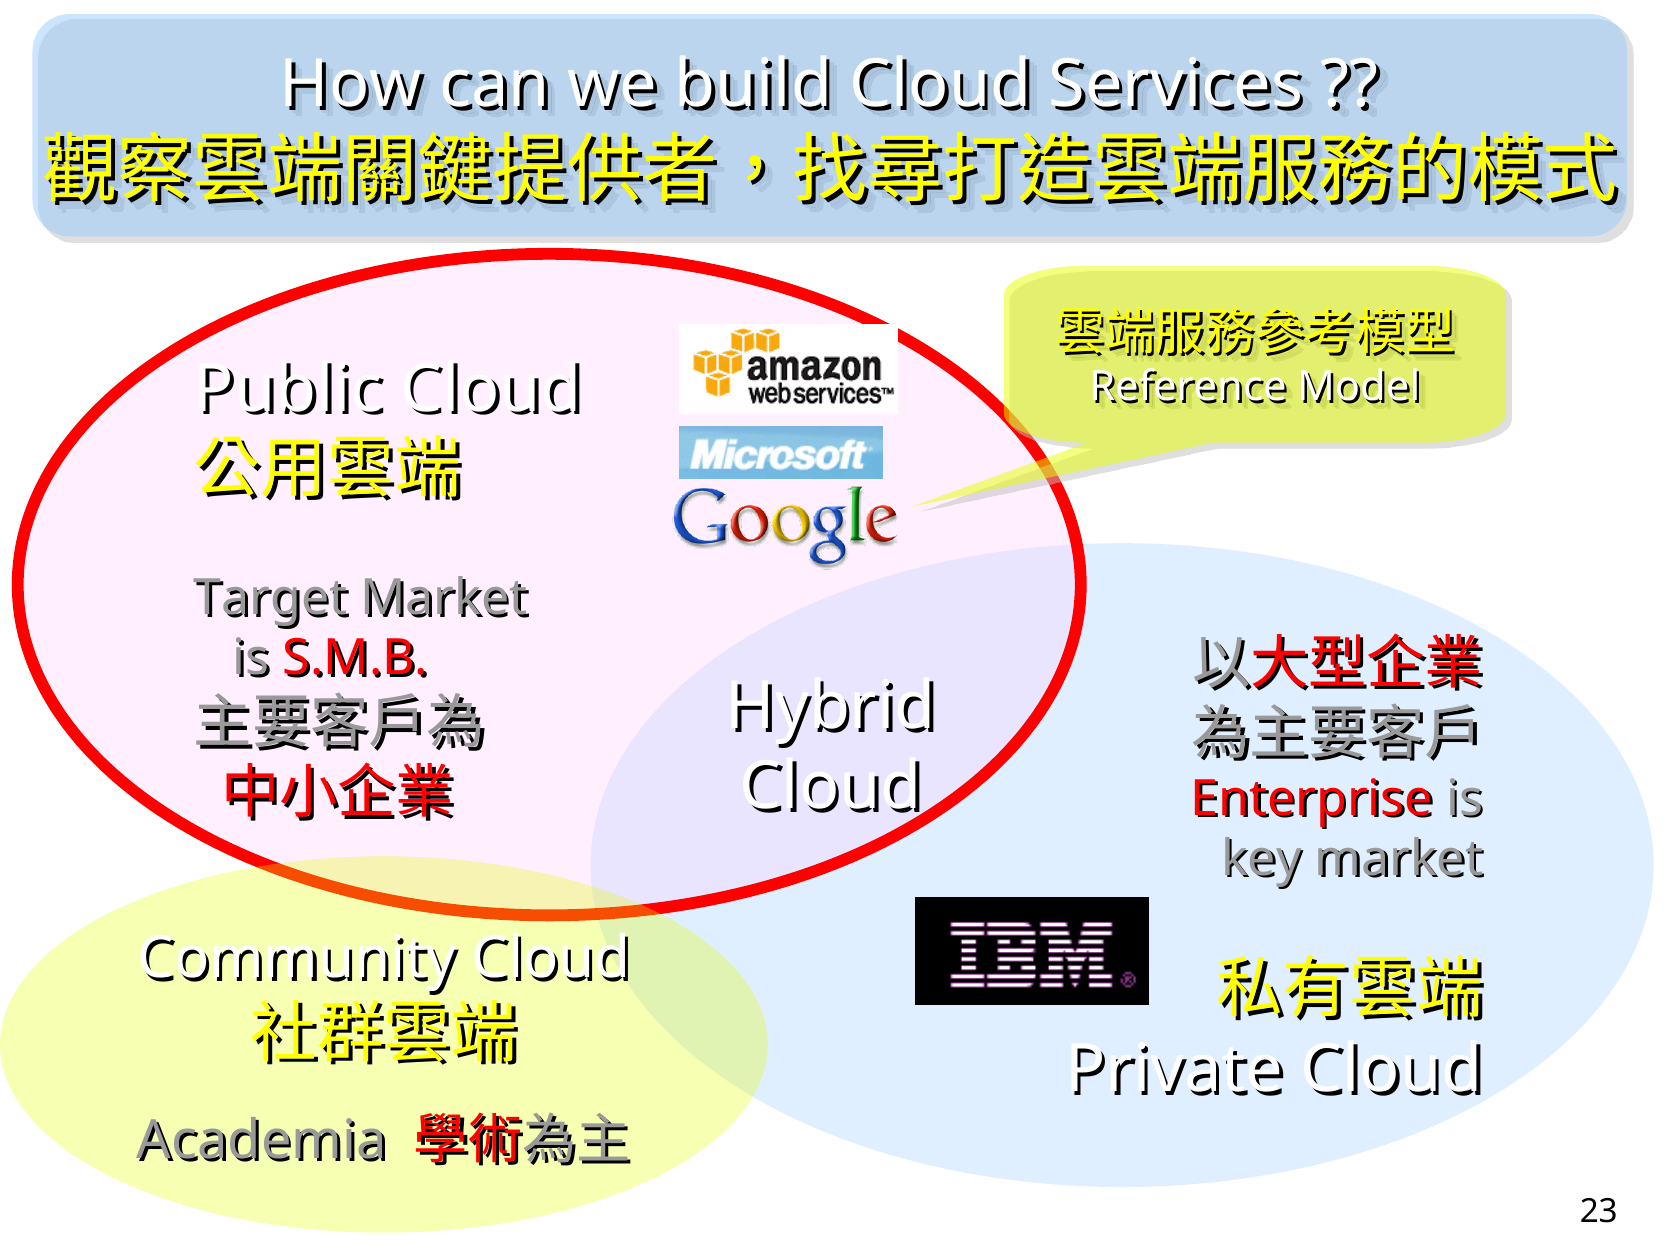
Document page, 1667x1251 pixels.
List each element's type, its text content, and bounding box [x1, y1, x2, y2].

text_box Community Cloud 社群雲端 Academia 學術為主 [0, 856, 768, 1233]
picture [915, 897, 1149, 1005]
text_box 雲端服務參考模型 Reference Model [911, 265, 1507, 507]
picture [667, 484, 904, 571]
text_box How can we build Cloud Services ?? 觀察雲端關鍵提供者，找尋打造雲端服務的模式 [32, 14, 1628, 237]
picture [679, 324, 898, 414]
text_box Hybrid Cloud [569, 654, 1093, 830]
picture [679, 426, 883, 479]
text_box Public Cloud 公用雲端 Target Market is S.M.B. 主要客戶為 中小企業 [17, 253, 1081, 909]
text_box 以大型企業 為主要客戶 Enterprise is key market 私有雲端 Private Cloud [653, 543, 1654, 1188]
